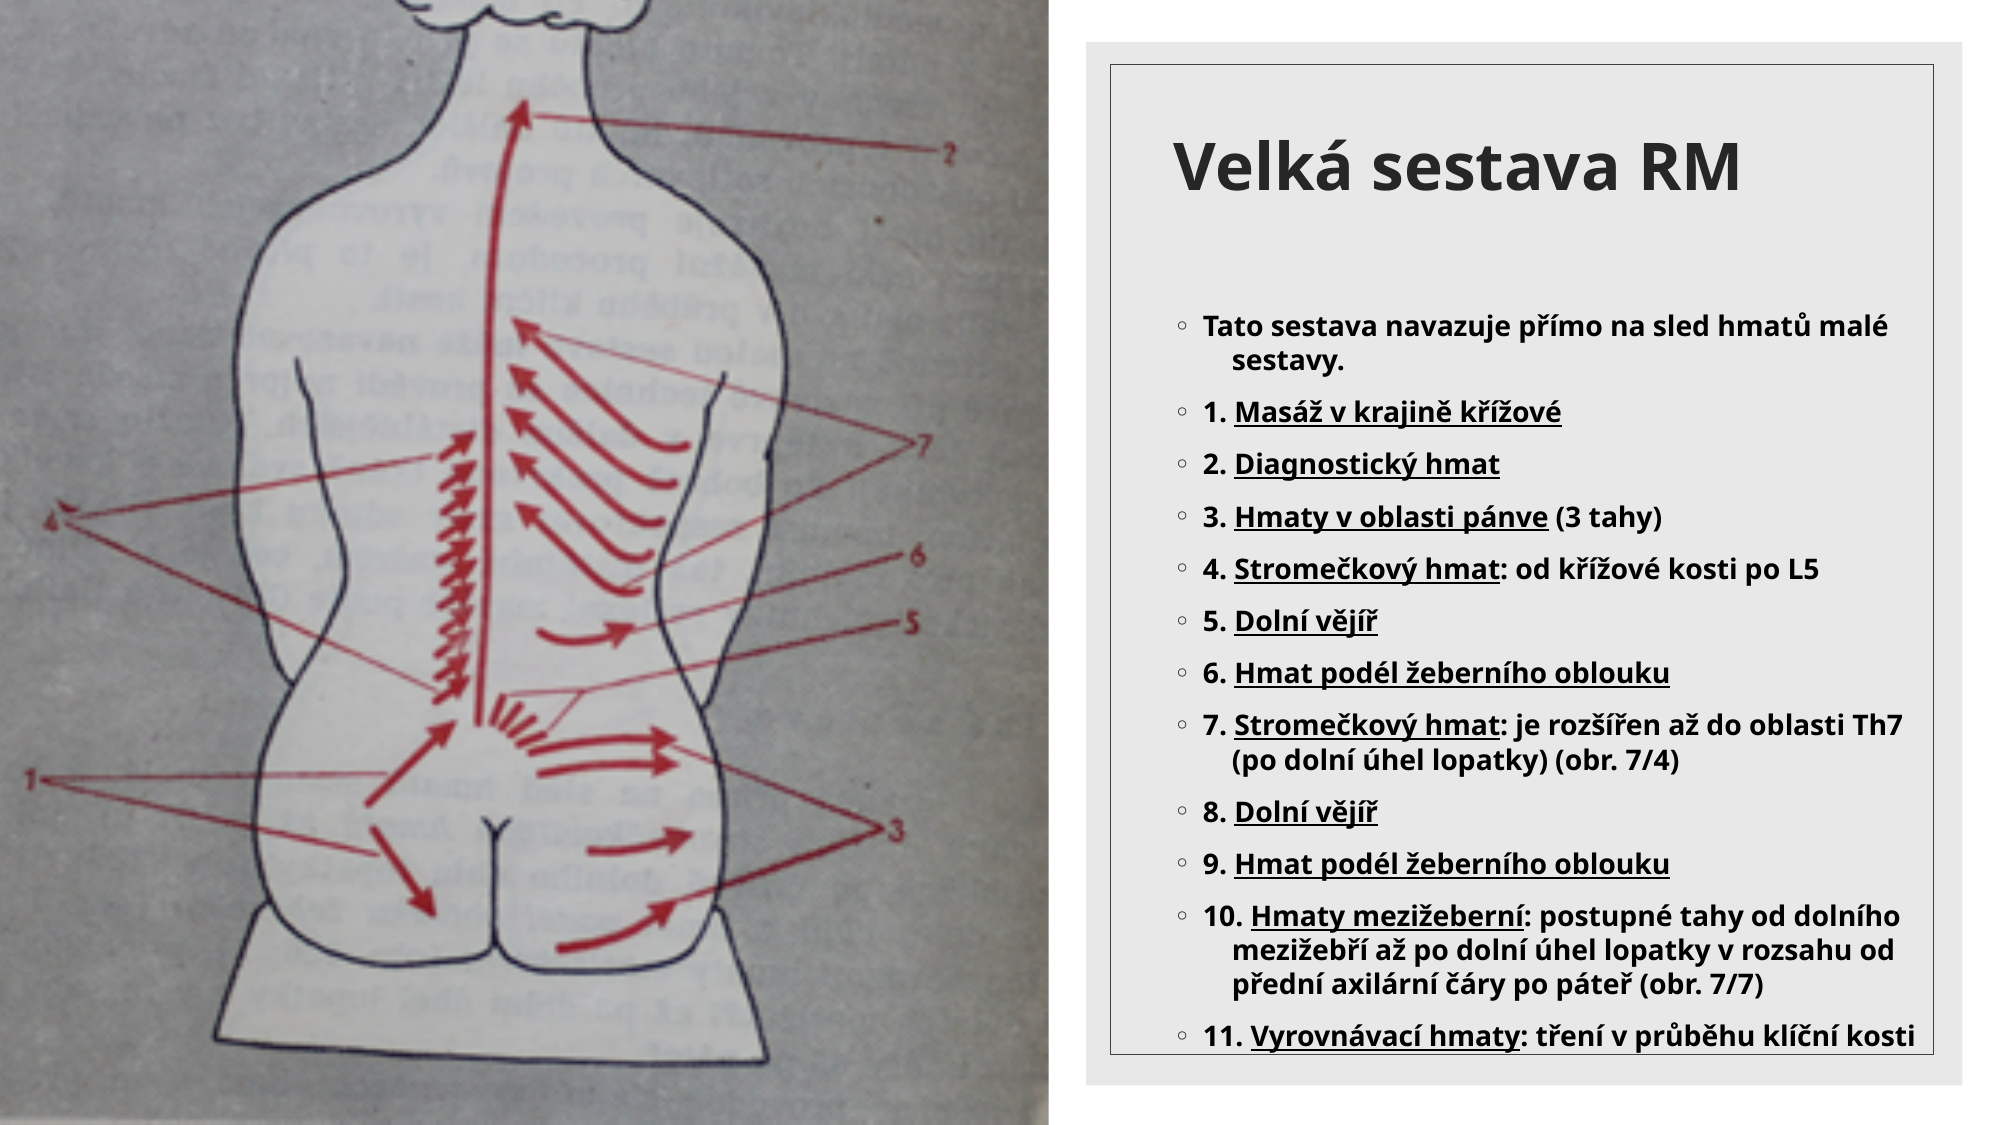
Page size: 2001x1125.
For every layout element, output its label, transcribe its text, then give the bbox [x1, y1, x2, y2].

title Velká sestava RM [1158, 105, 1893, 234]
list Tato sestava navazuje přímo na sled hmatů malé sestavy. 1. Masáž v krajině křížové 2. Diagnostický hmat 3. Hmaty v oblasti pánve (3 tahy) 4. Stromečkový hmat: od křížové kosti po L5 5. Dolní vějíř 6. Hmat podél žeberního oblouku 7. Stromečkový hmat: je rozšířen až do oblasti Th7 (po dolní úhel lopatky) (obr. 7/4) 8. Dolní vějíř 9. Hmat podél žeberního oblouku 10. Hmaty mezižeberní: postupné tahy od dolního mezižebří až po dolní úhel lopatky v rozsahu od přední axilární čáry po páteř (obr. 7/7) 11. Vyrovnávací hmaty: tření v průběhu klíční kosti [1158, 248, 1950, 1083]
text_box [1049, 0, 2000, 1125]
picture [0, 0, 1049, 1125]
